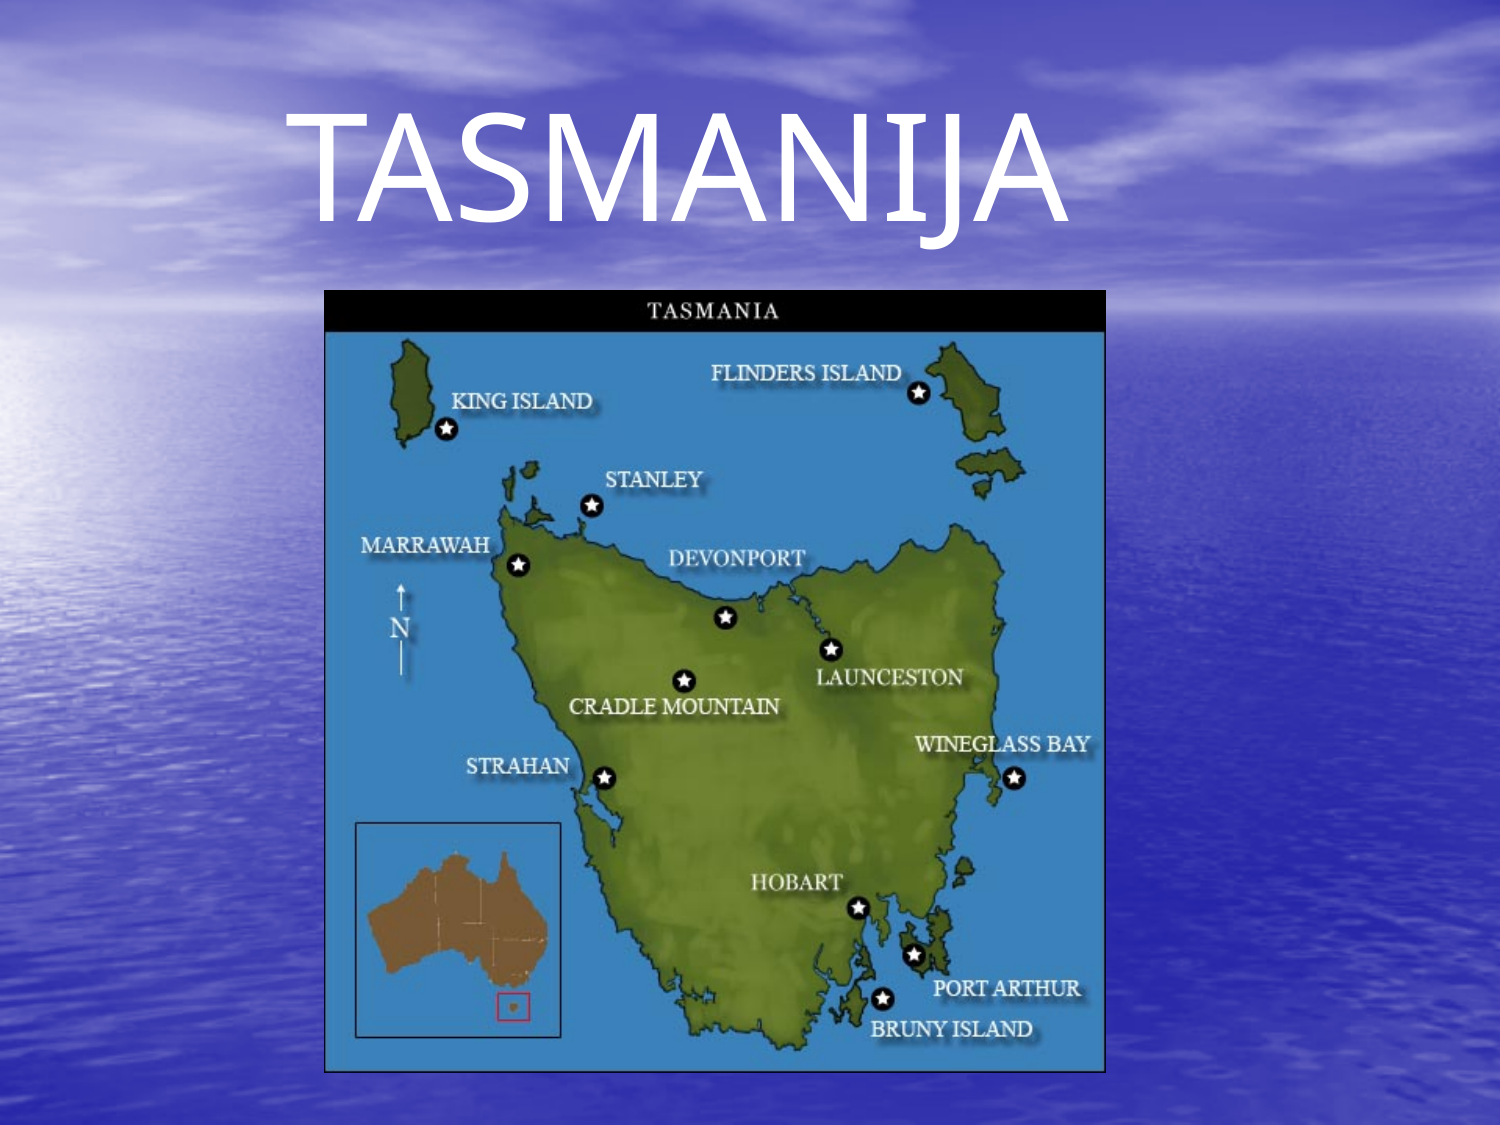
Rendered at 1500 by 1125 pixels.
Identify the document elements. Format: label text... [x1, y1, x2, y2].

title TASMANIJA [75, 47, 1425, 275]
picture [0, 0, 1500, 1125]
